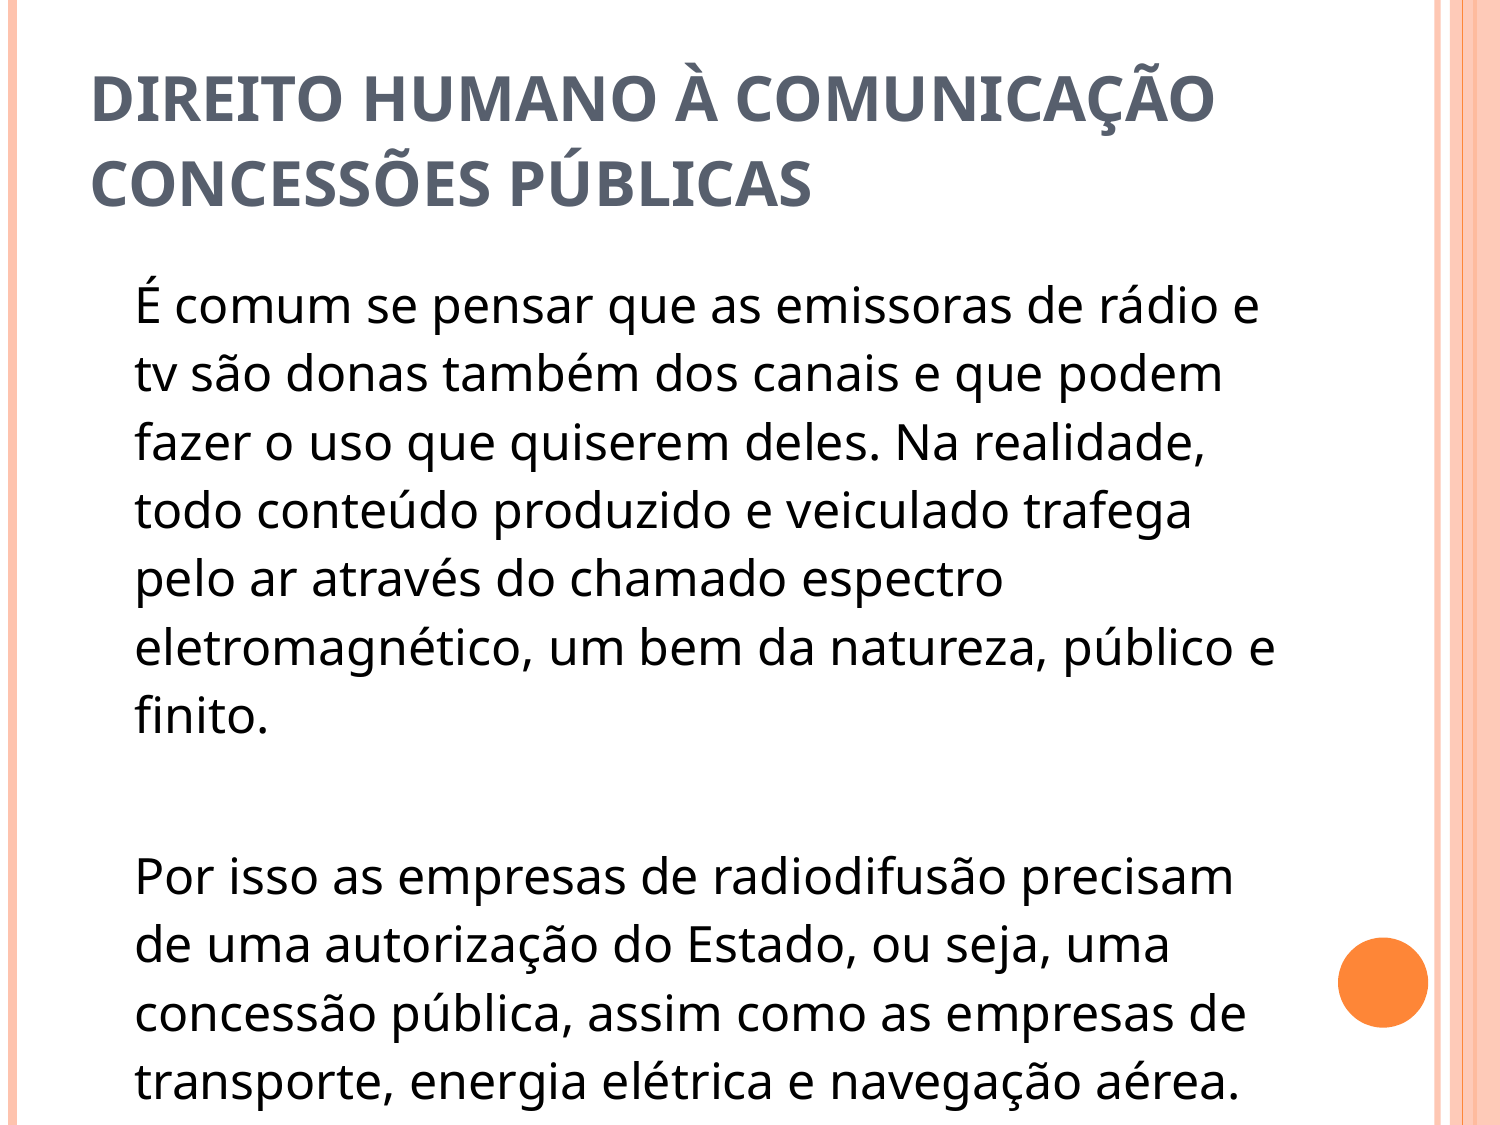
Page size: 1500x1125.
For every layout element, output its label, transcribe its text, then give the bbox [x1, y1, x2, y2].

title DIREITO HUMANO À COMUNICAÇÃO CONCESSÕES PÚBLICAS [74, 0, 1300, 233]
list É comum se pensar que as emissoras de rádio e tv são donas também dos canais e que podem fazer o uso que quiserem deles. Na realidade, todo conteúdo produzido e veiculado trafega pelo ar através do chamado espectro eletromagnético, um bem da natureza, público e finito. Por isso as empresas de radiodifusão precisam de uma autorização do Estado, ou seja, uma concessão pública, assim como as empresas de transporte, energia elétrica e navegação aérea. [74, 262, 1300, 1125]
